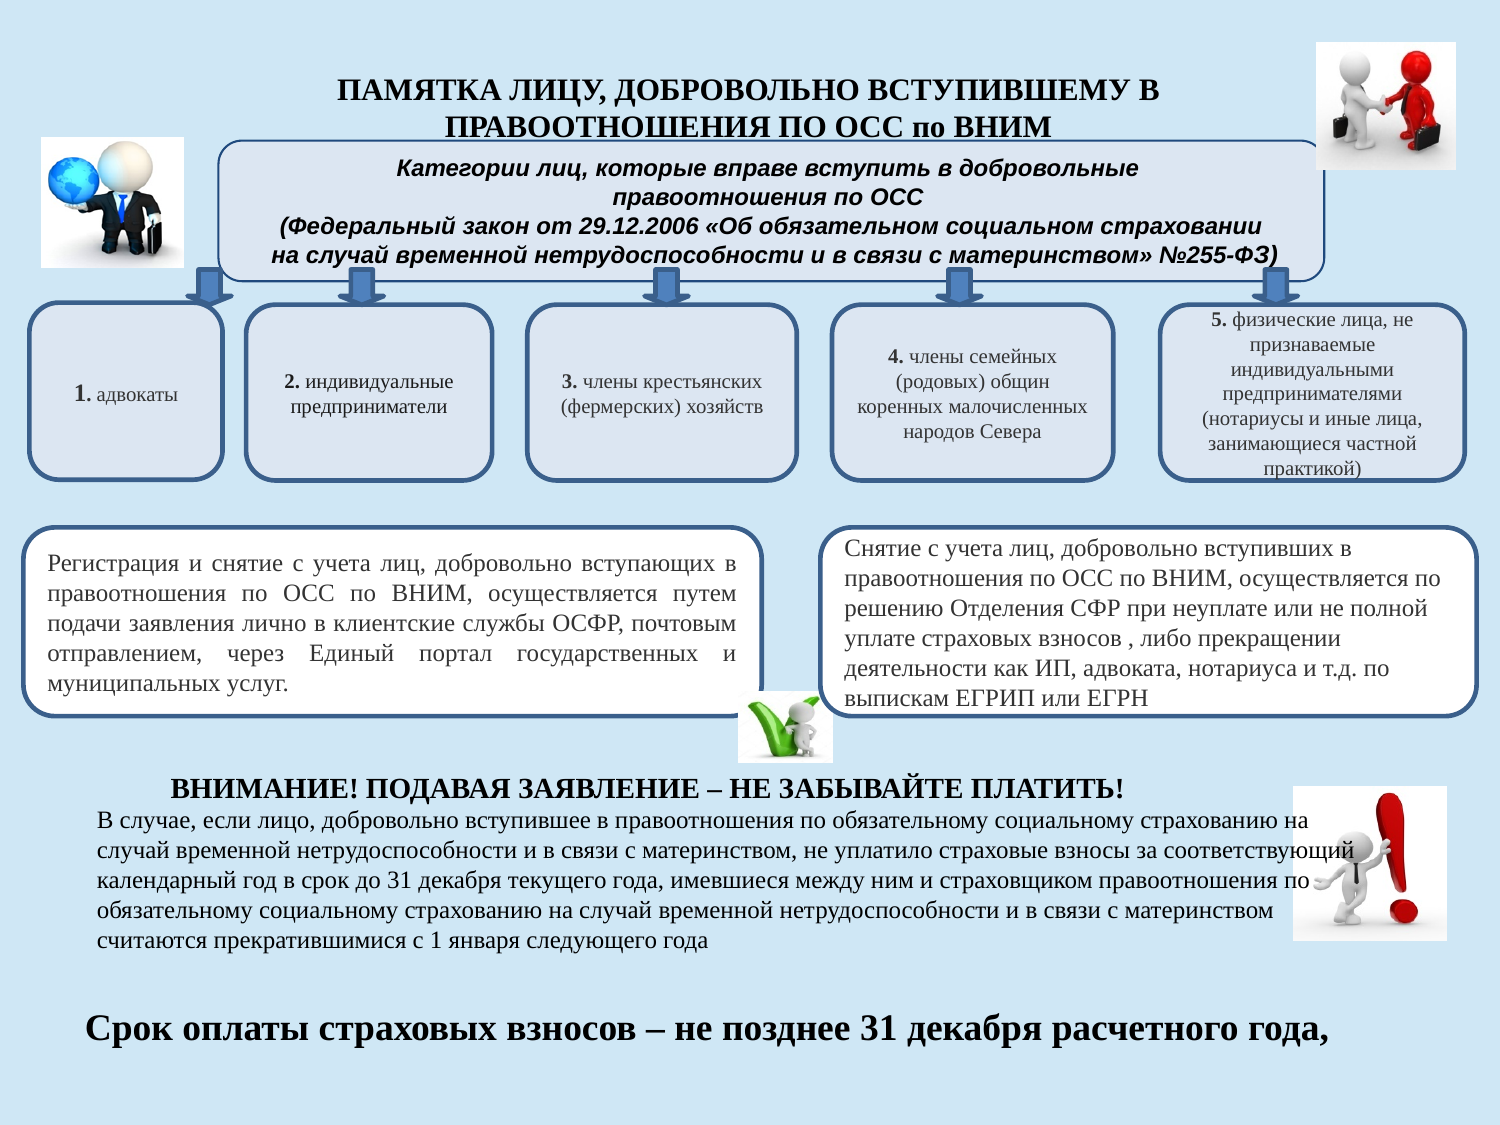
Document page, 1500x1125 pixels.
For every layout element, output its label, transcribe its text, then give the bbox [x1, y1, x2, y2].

text_box 1. адвокаты [29, 302, 223, 480]
text_box 5. физические лица, не признаваемые индивидуальными предпринимателями (нотариусы и иные лица, занимающиеся частной практикой) [1160, 304, 1465, 481]
text_box [339, 269, 384, 305]
text_box 4. члены семейных (родовых) общин коренных малочисленных народов Севера [832, 304, 1114, 481]
text_box [644, 269, 689, 305]
text_box 2. индивидуальные предприниматели [246, 304, 493, 481]
picture [41, 137, 184, 268]
text_box Срок оплаты страховых взносов – не позднее 31 декабря расчетного года, [70, 996, 1500, 1056]
text_box Категории лиц, которые вправе вступить в добровольные правоотношения по ОСС (Федеральный закон от 29.12.2006 «Об обязательном социальном страховании на случай временной нетрудоспособности и в связи с материнством» №255-ФЗ) [218, 152, 1325, 282]
text_box Снятие с учета лиц, добровольно вступивших в правоотношения по ОСС по ВНИМ, осуществляется по решению Отделения СФР при неуплате или не полной уплате страховых взносов , либо прекращении деятельности как ИП, адвоката, нотариуса и т.д. по выпискам ЕГРИП или ЕГРН [820, 527, 1477, 717]
text_box 3. члены крестьянских (фермерских) хозяйств [527, 304, 797, 481]
picture [1394, 786, 1447, 941]
picture [1316, 42, 1456, 170]
text_box [1253, 269, 1298, 305]
text_box [937, 269, 982, 305]
text_box ВНИМАНИЕ! ПОДАВАЯ ЗАЯВЛЕНИЕ – НЕ ЗАБЫВАЙТЕ ПЛАТИТЬ! В случае, если лицо, добровольно вступившее в правоотношения по обязательному социальному страхованию на случай временной нетрудоспособности и в связи с материнством, не уплатило страховые взносы за соответствующий календарный год в срок до 31 декабря текущего года, имевшиеся между ним и страховщиком правоотношения по обязательному социальному страхованию на случай временной нетрудоспособности и в связи с материнством считаются прекратившимися с 1 января следующего года [82, 761, 1394, 992]
text_box Регистрация и снятие с учета лиц, добровольно вступающих в правоотношения по ОСС по ВНИМ, осуществляется путем подачи заявления лично в клиентские службы ОСФР, почтовым отправлением, через Единый портал государственных и муниципальных услуг. [23, 527, 762, 717]
picture [738, 691, 833, 761]
text_box ПАМЯТКА ЛИЦУ, ДОБРОВОЛЬНО ВСТУПИВШЕМУ В ПРАВООТНОШЕНИЯ ПО ОСС по ВНИМ [175, 0, 1322, 152]
text_box [187, 269, 232, 305]
